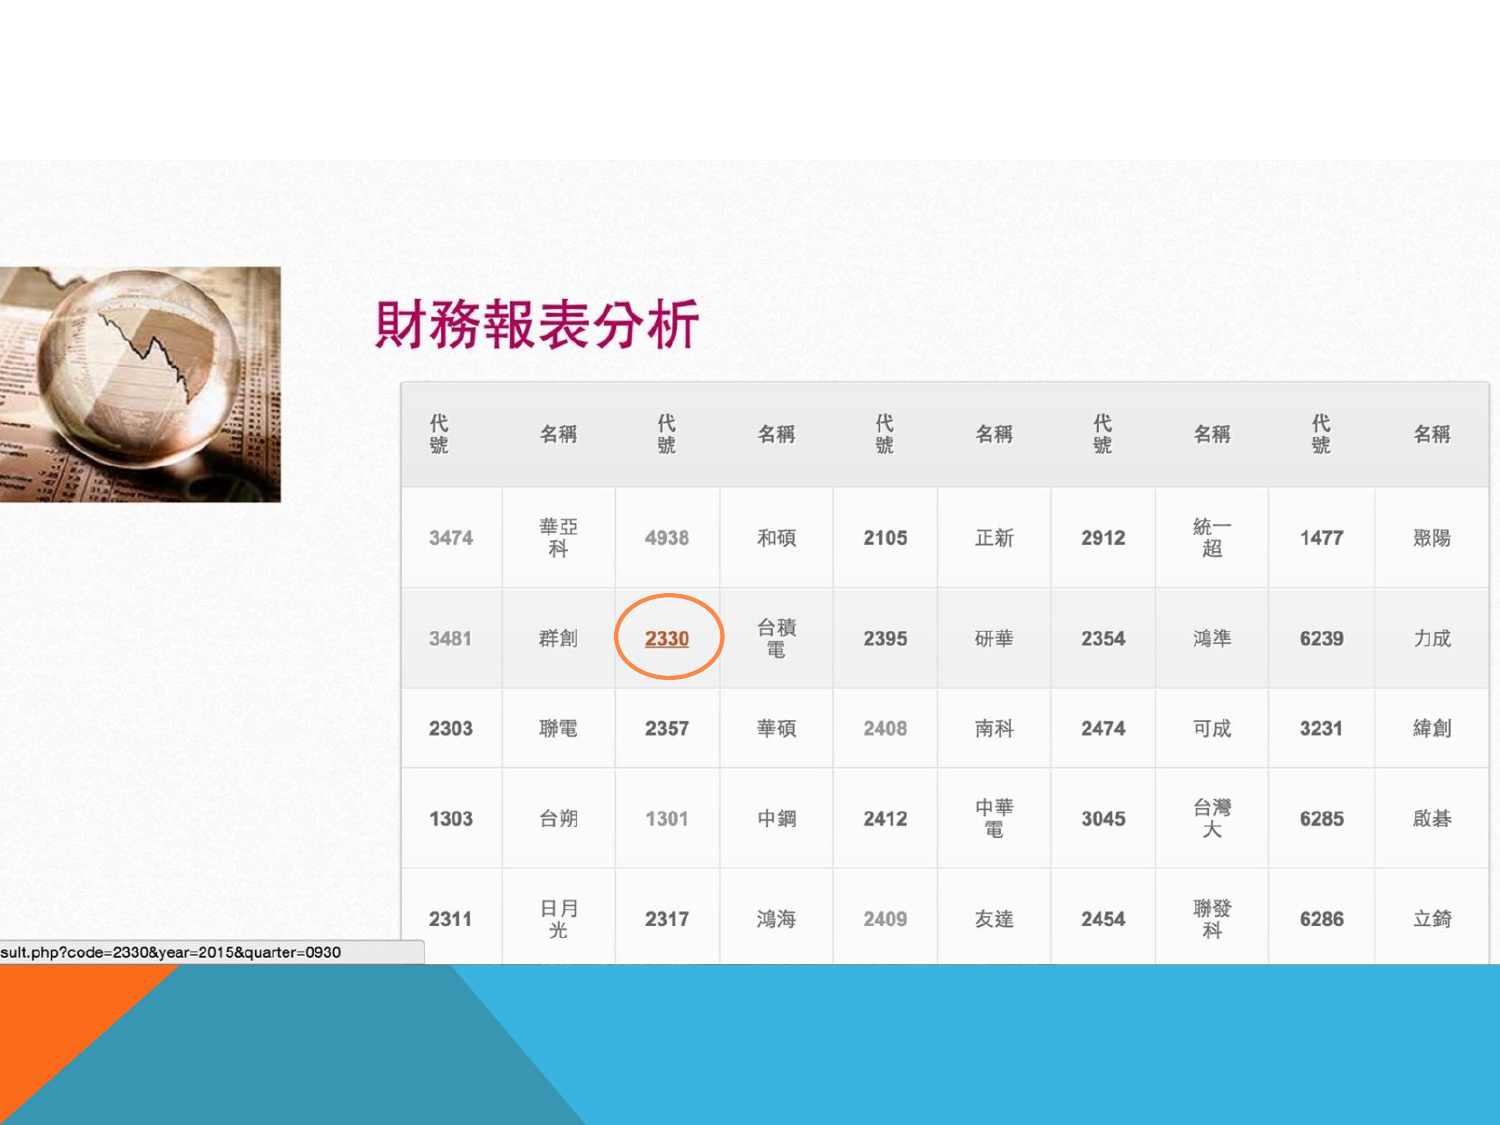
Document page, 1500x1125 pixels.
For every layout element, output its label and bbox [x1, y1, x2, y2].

picture [0, 160, 1500, 965]
